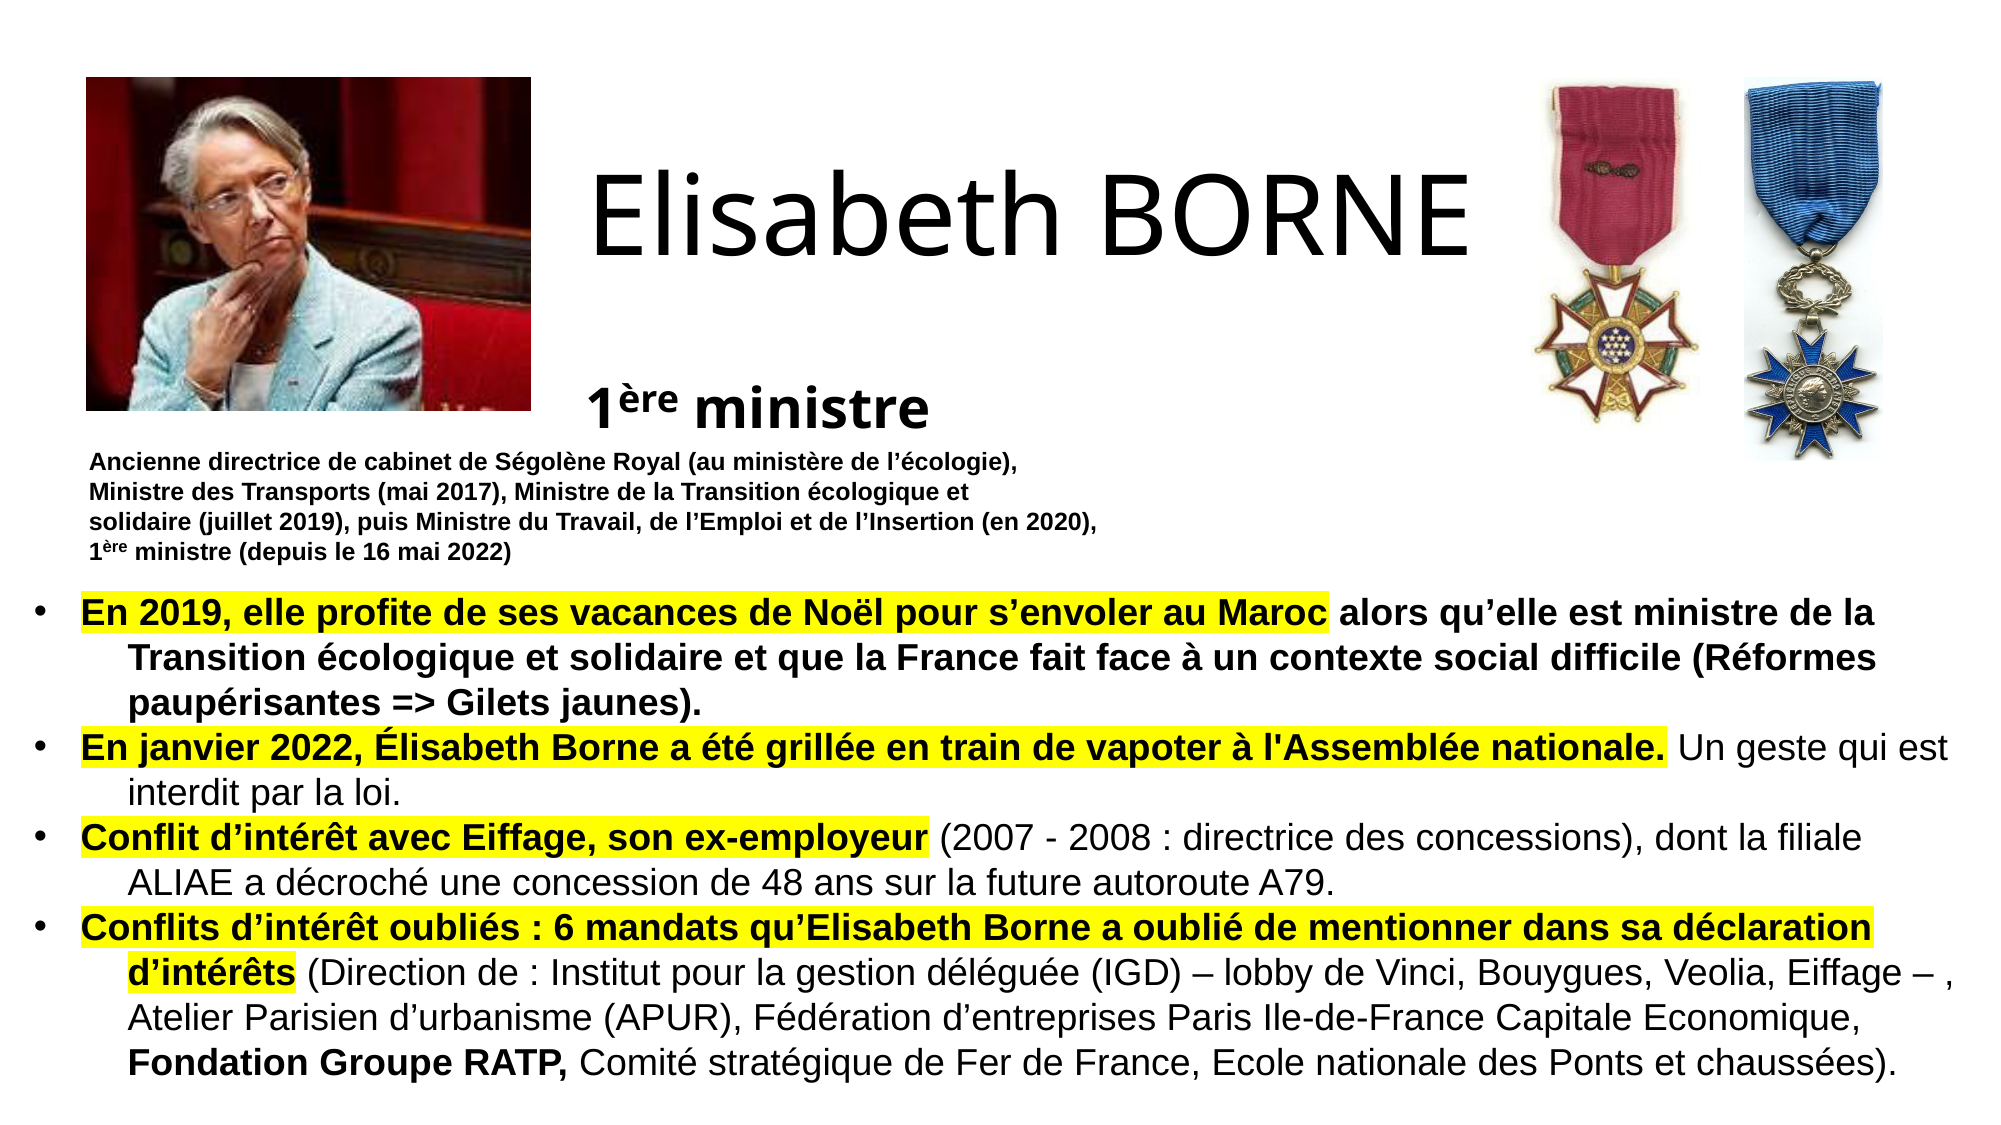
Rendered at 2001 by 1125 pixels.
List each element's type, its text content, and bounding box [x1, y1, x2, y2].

picture [86, 77, 531, 411]
text_box 1ère ministre [570, 288, 1140, 533]
text_box Ancienne directrice de cabinet de Ségolène Royal (au ministère de l’écologie), Ministre des Transports (mai 2017), Ministre de la Transition écologique et solidaire (juillet 2019), puis Ministre du Travail, de l’Emploi et de l’Insertion (en 2020), 1ère ministre (depuis le 16 mai 2022) [73, 438, 1123, 575]
picture [1528, 72, 1704, 431]
title Elisabeth BORNE [571, 110, 1528, 328]
picture [1744, 77, 1883, 461]
text_box En 2019, elle profite de ses vacances de Noël pour s’envoler au Maroc alors qu’elle est ministre de la Transition écologique et solidaire et que la France fait face à un contexte social difficile (Réformes paupérisantes => Gilets jaunes). En janvier 2022, Élisabeth Borne a été grillée en train de vapoter à l'Assemblée nationale. Un geste qui est interdit par la loi. Conflit d’intérêt avec Eiffage, son ex-employeur (2007 - 2008 : directrice des concessions), dont la filiale ALIAE a décroché une concession de 48 ans sur la future autoroute A79. Conflits d’intérêt oubliés : 6 mandats qu’Elisabeth Borne a oublié de mentionner dans sa déclaration d’intérêts (Direction de : Institut pour la gestion déléguée (IGD) – lobby de Vinci, Bouygues, Veolia, Eiffage – , Atelier Parisien d’urbanisme (APUR), Fédération d’entreprises Paris Ile-de-France Capitale Economique, Fondation Groupe RATP, Comité stratégique de Fer de France, Ecole nationale des Ponts et chaussées). [18, 580, 1982, 1096]
